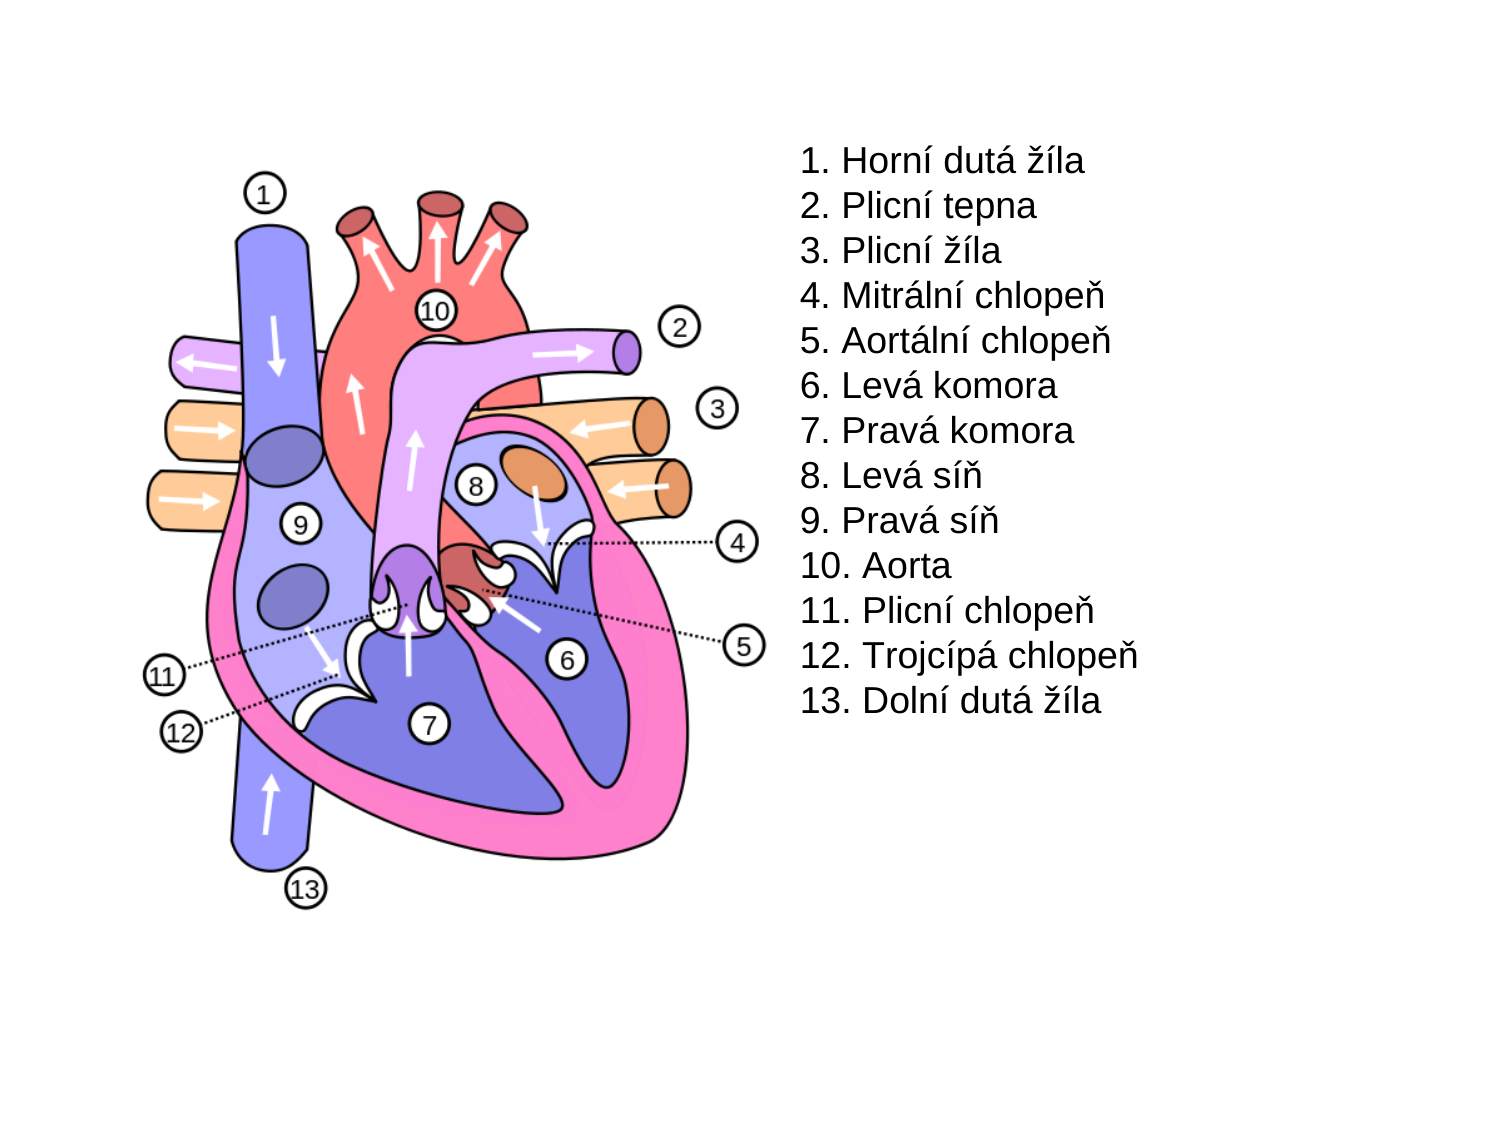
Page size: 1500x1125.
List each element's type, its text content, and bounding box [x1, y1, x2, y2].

text_box [58, 164, 809, 915]
text_box 1. Horní dutá žíla 2. Plicní tepna 3. Plicní žíla 4. Mitrální chlopeň 5. Aortální chlopeň 6. Levá komora 7. Pravá komora 8. Levá síň 9. Pravá síň 10. Aorta 11. Plicní chlopeň 12. Trojcípá chlopeň 13. Dolní dutá žíla [785, 128, 1395, 730]
